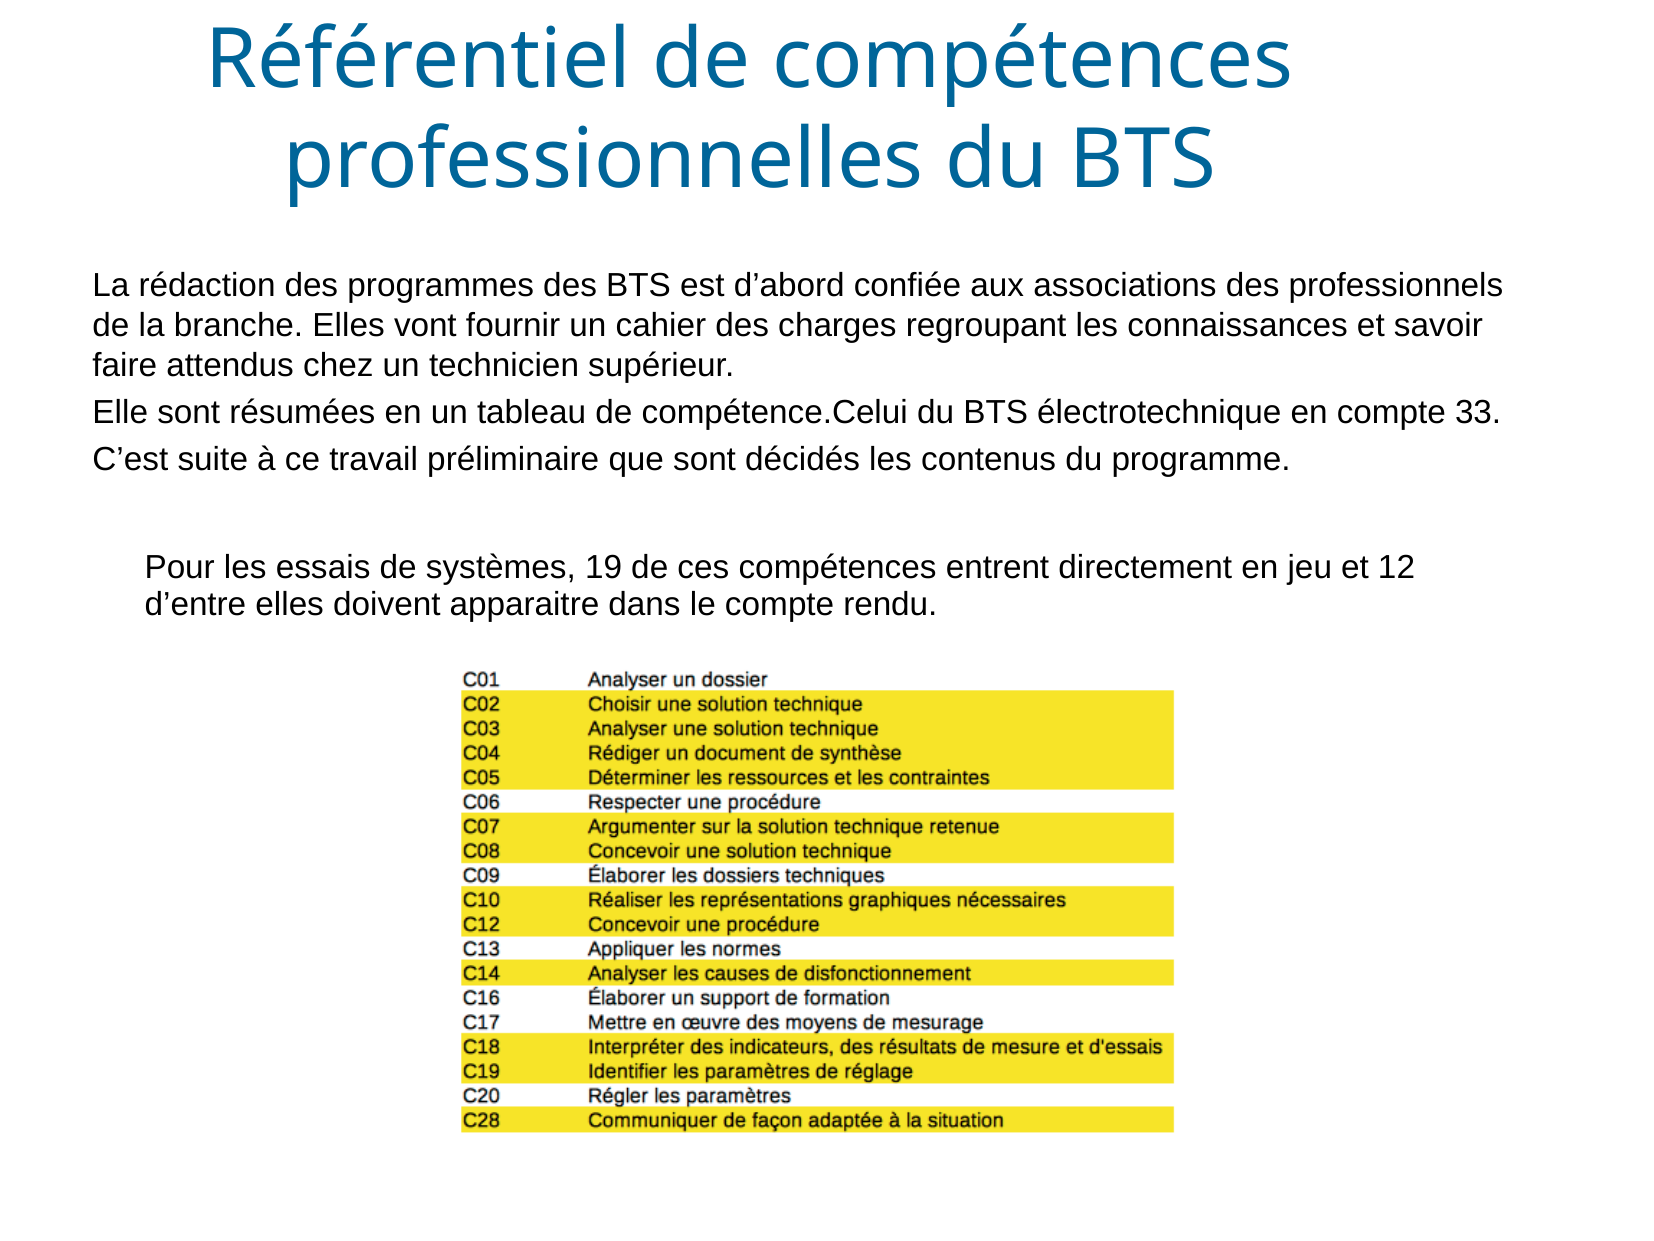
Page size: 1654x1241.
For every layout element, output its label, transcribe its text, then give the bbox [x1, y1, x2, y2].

text_box Pour les essais de systèmes, 19 de ces compétences entrent directement en jeu et 12 d’entre elles doivent apparaitre dans le compte rendu. [129, 540, 1508, 630]
text_box La rédaction des programmes des BTS est d’abord confiée aux associations des professionnels de la branche. Elles vont fournir un cahier des charges regroupant les connaissances et savoir faire attendus chez un technicien supérieur. Elle sont résumées en un tableau de compétence.Celui du BTS électrotechnique en compte 33. C’est suite à ce travail préliminaire que sont décidés les contenus du programme. [77, 256, 1560, 504]
picture [460, 666, 1177, 1147]
title Référentiel de compétences professionnelles du BTS [75, 10, 1426, 198]
